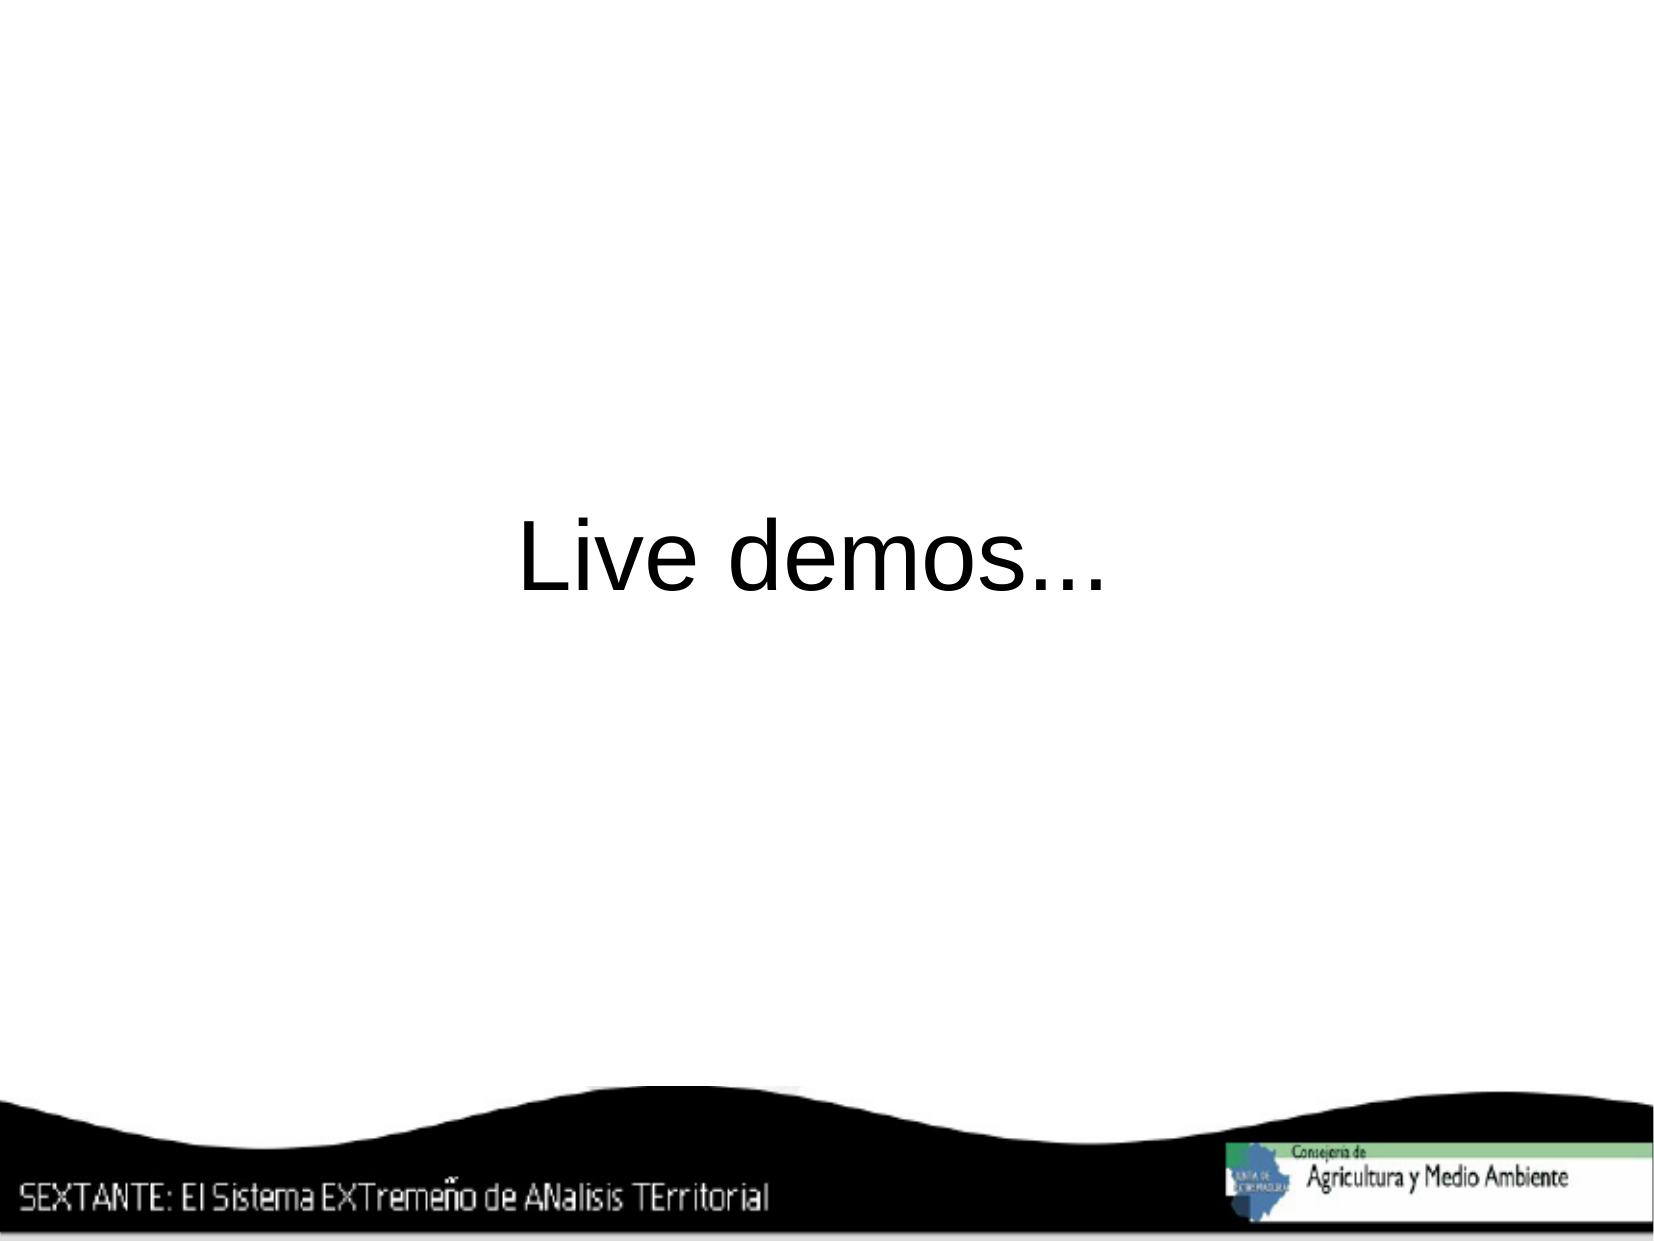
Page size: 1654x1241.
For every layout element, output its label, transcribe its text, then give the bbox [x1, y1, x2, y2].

picture [0, 1086, 1654, 1241]
subtitle Live demos... [69, 146, 1558, 966]
